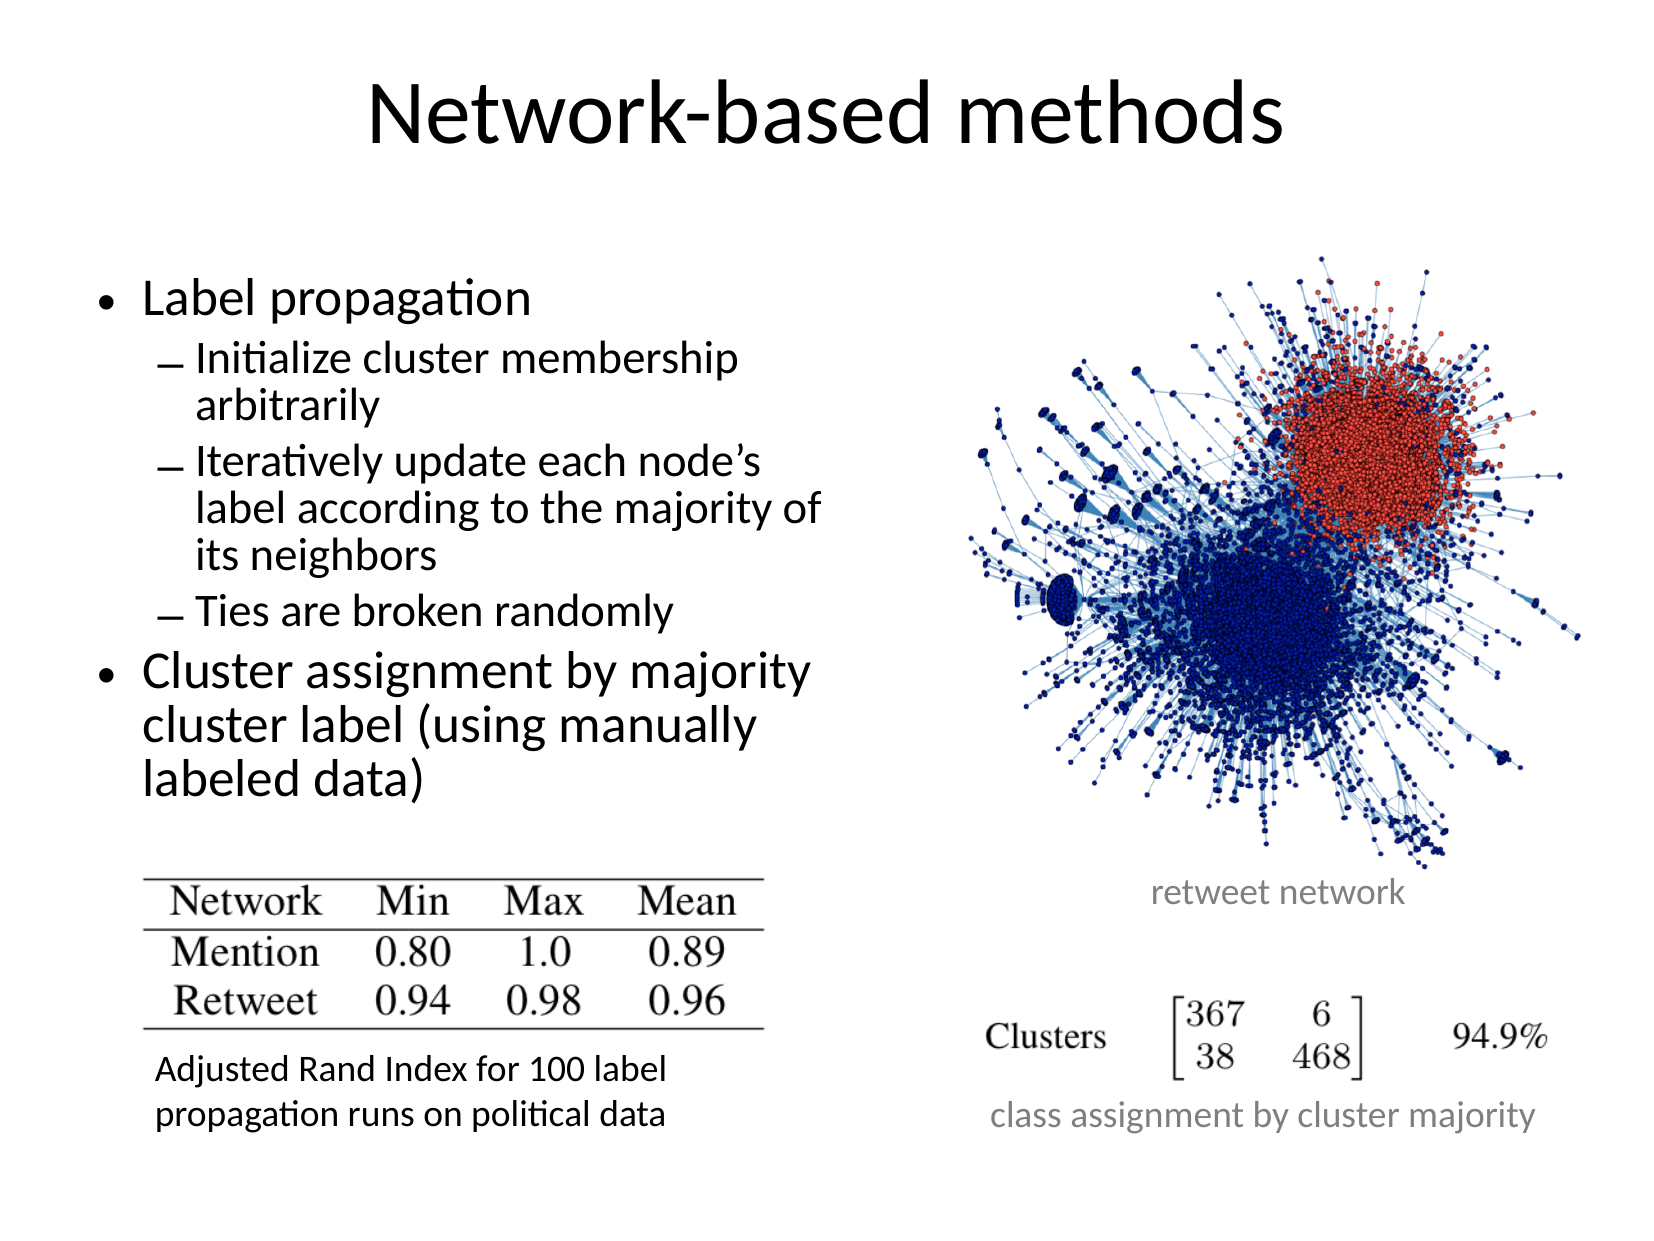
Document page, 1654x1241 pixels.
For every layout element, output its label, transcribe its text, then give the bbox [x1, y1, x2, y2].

text_box Label propagation Initialize cluster membership arbitrarily Iteratively update each node’s label according to the majority of its neighbors Ties are broken randomly Cluster assignment by majority cluster label (using manually labeled data) [82, 267, 864, 819]
text_box retweet network [1136, 859, 1421, 920]
text_box class assignment by cluster majority [975, 1082, 1552, 1143]
text_box Adjusted Rand Index for 100 label propagation runs on political data [140, 1036, 798, 1142]
picture [140, 870, 771, 1036]
text_box Network-based methods [82, 3, 1571, 211]
picture [840, 979, 1606, 1094]
picture [938, 240, 1588, 874]
